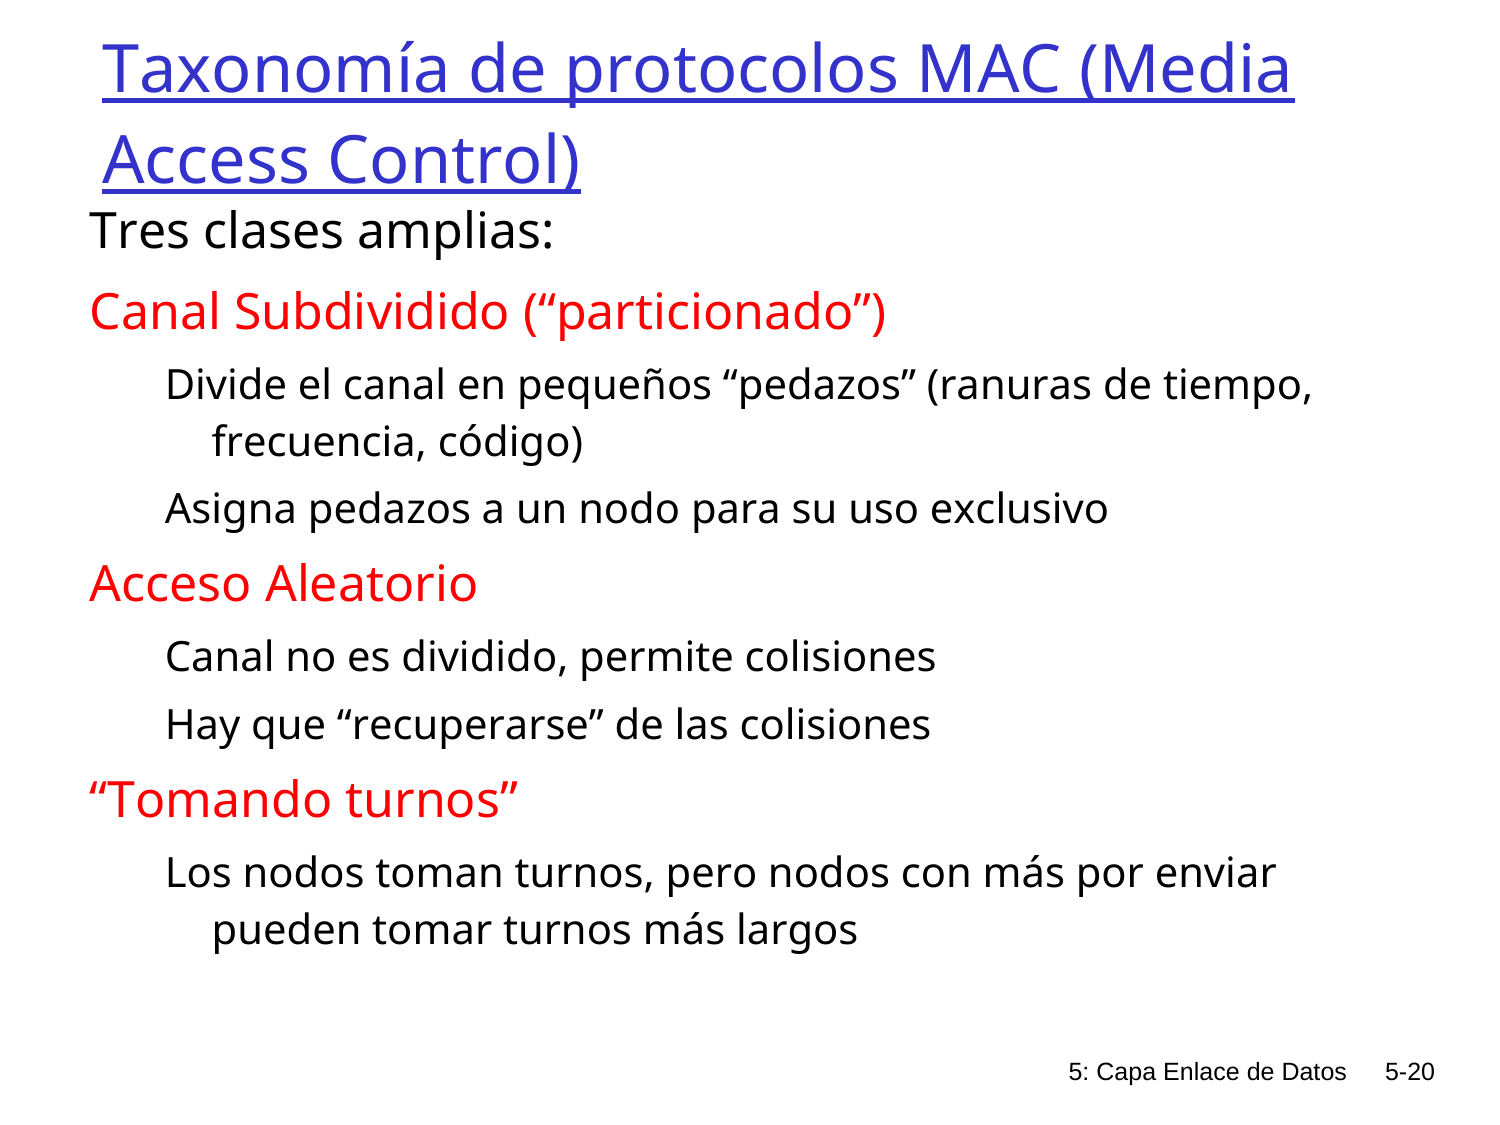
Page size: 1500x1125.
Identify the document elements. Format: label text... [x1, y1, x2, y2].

title Taxonomía de protocolos MAC (Media Access Control) [87, 11, 1417, 214]
list Tres clases amplias: Canal Subdividido (“particionado”) Divide el canal en pequeños “pedazos” (ranuras de tiempo, frecuencia, código) Asigna pedazos a un nodo para su uso exclusivo Acceso Aleatorio Canal no es dividido, permite colisiones Hay que “recuperarse” de las colisiones “Tomando turnos” Los nodos toman turnos, pero nodos con más por enviar pueden tomar turnos más largos [75, 187, 1351, 978]
